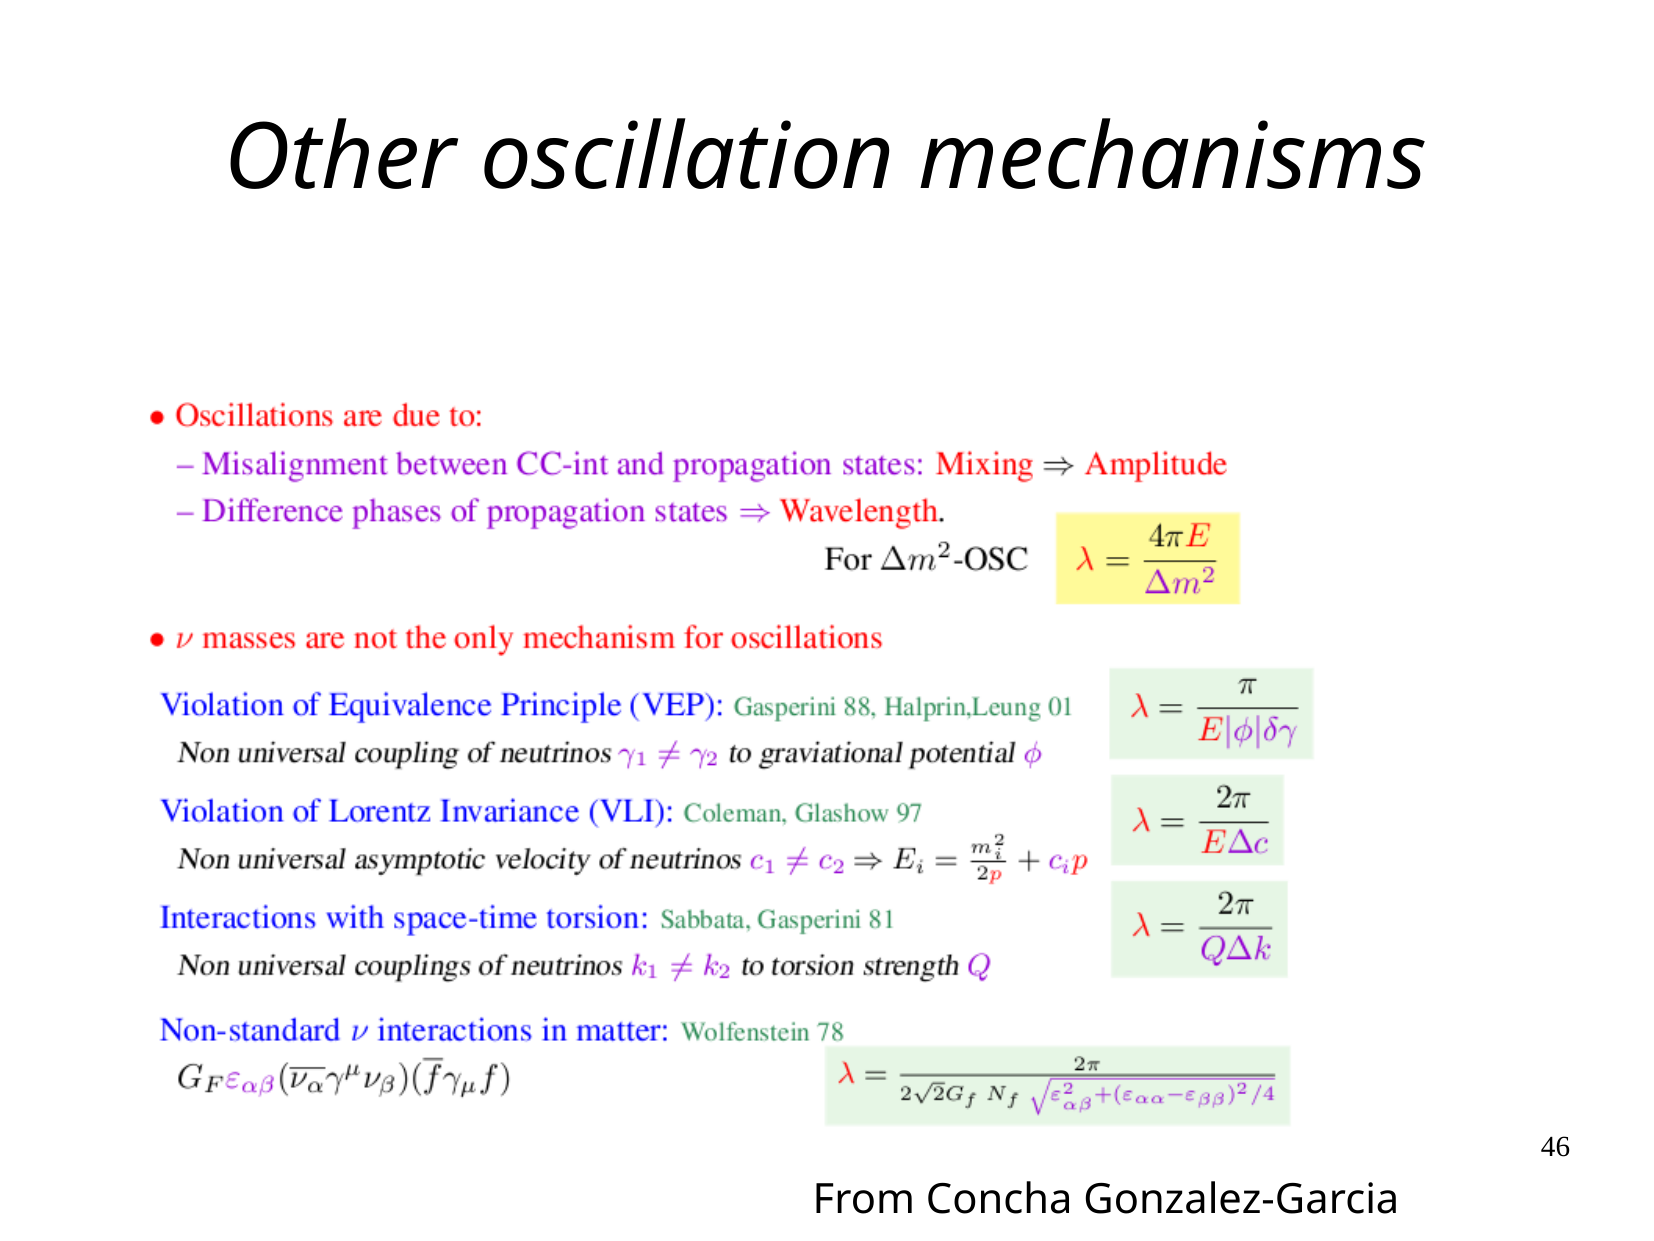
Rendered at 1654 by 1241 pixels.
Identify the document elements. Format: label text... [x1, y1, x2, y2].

title Other oscillation mechanisms [82, 56, 1571, 250]
text_box From Concha Gonzalez-Garcia [798, 1160, 1466, 1226]
picture [138, 398, 1324, 1191]
